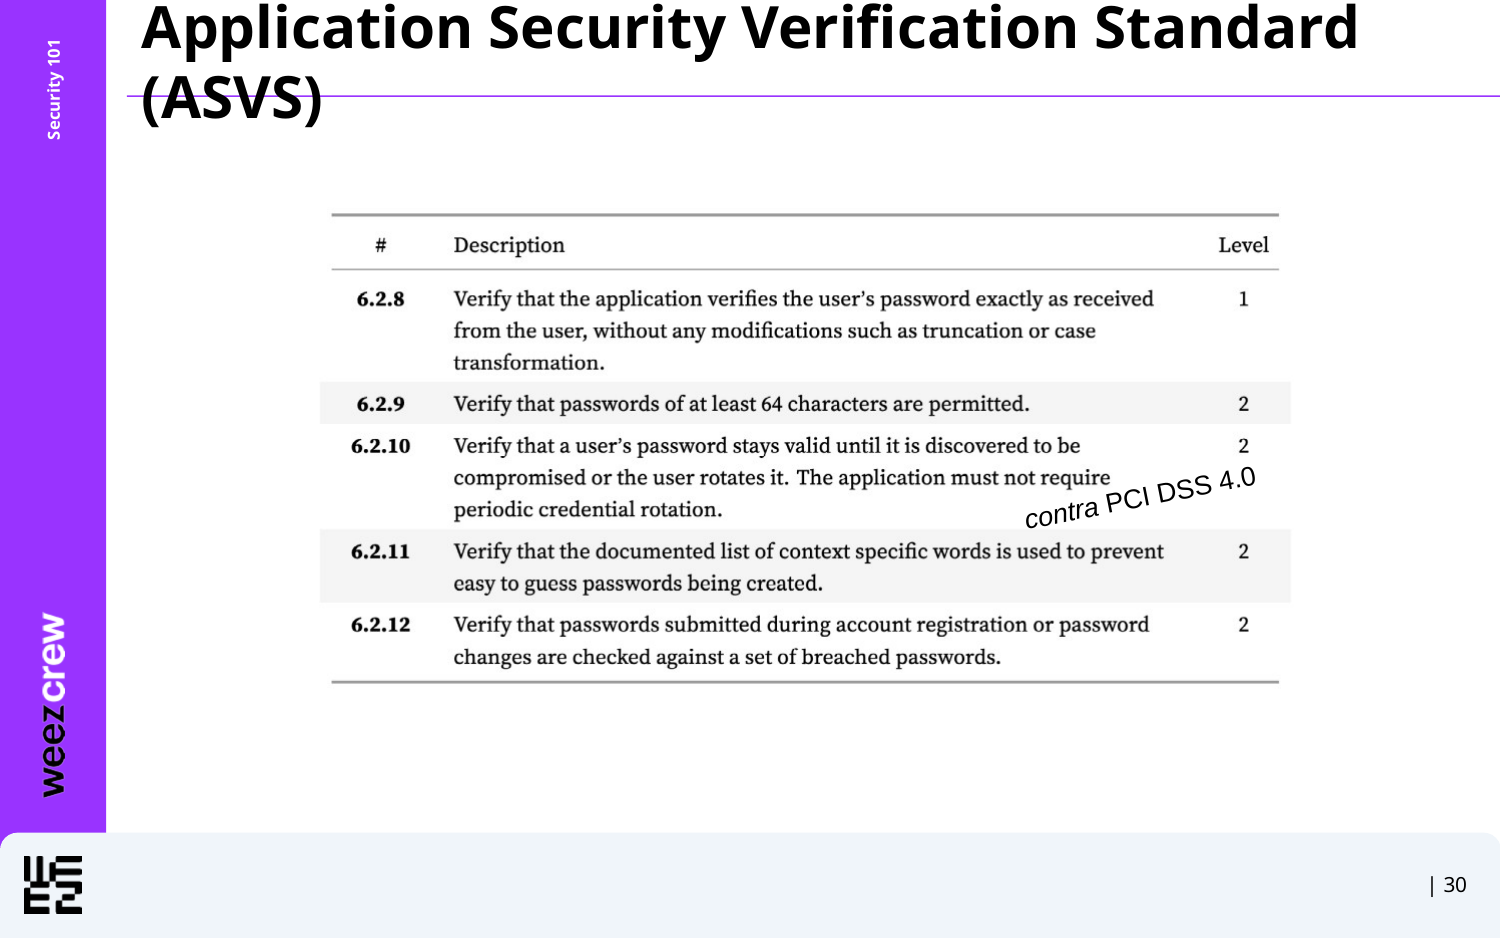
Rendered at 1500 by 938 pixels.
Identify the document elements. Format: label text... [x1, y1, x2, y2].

text_box contra PCI DSS 4.0 [1006, 450, 1276, 546]
picture [24, 856, 82, 914]
title Security 101 [0, 24, 107, 497]
slide_number | <number> [1393, 850, 1482, 922]
picture [43, 612, 65, 798]
title Application Security Verification Standard (ASVS) [126, 24, 1480, 97]
picture [311, 199, 1294, 695]
